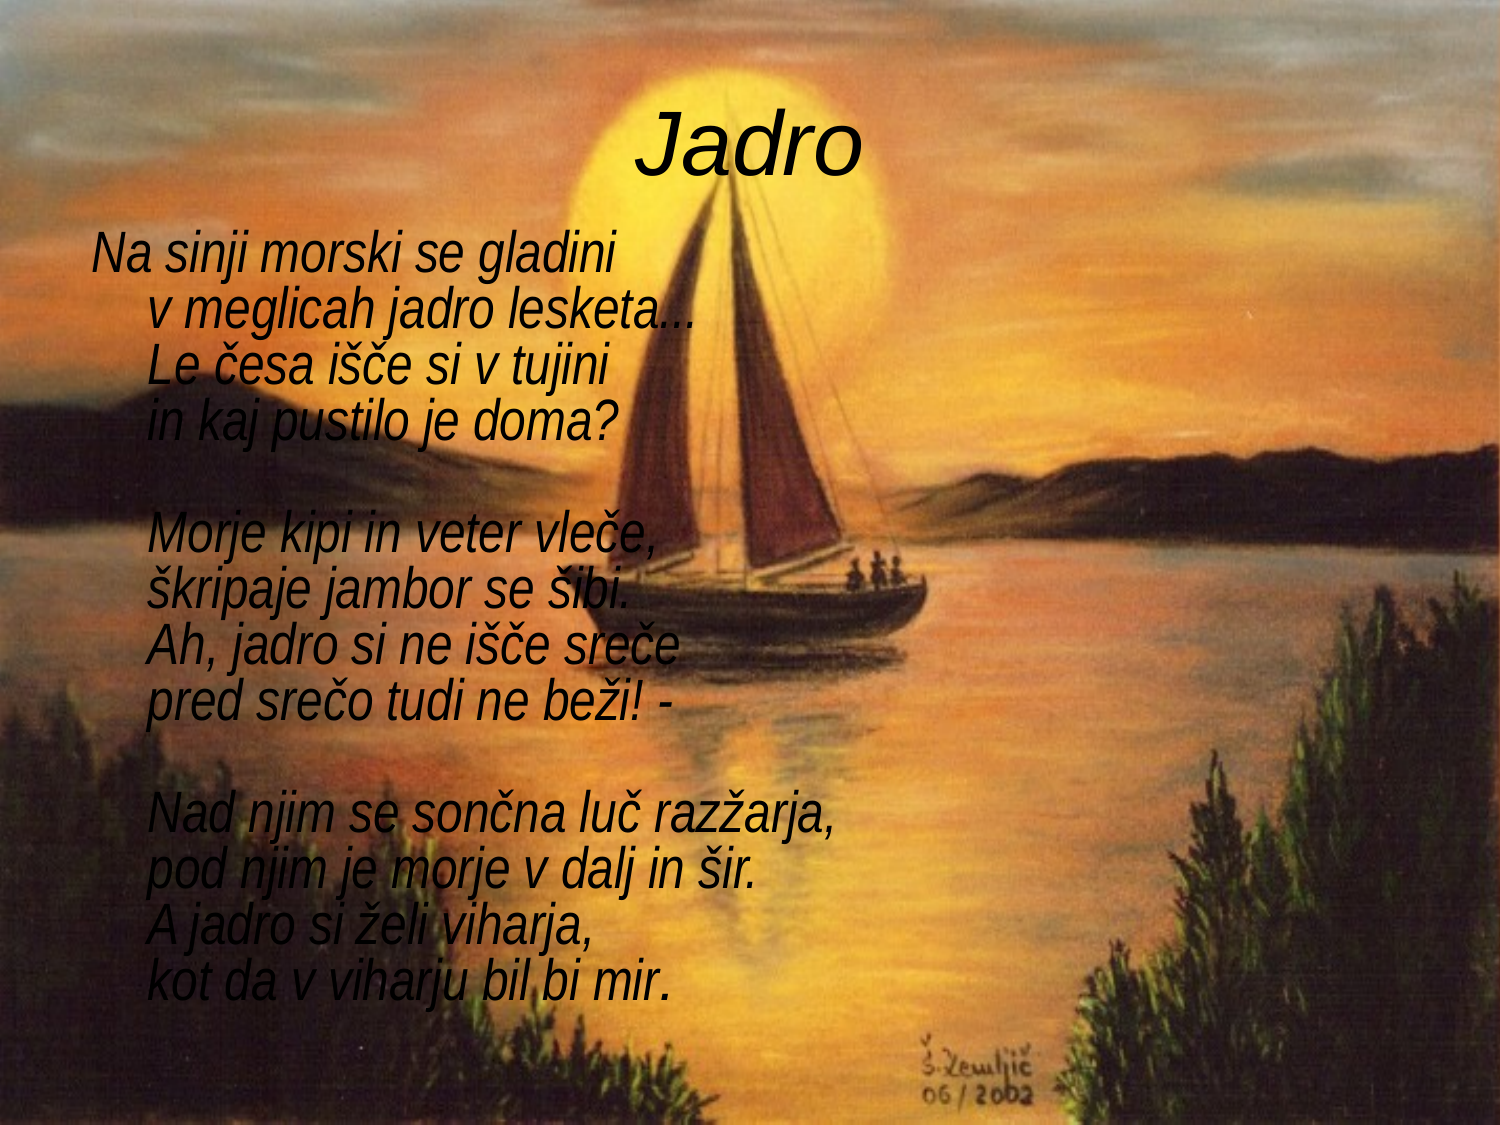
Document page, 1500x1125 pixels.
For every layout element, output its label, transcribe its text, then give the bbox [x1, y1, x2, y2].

picture [0, 0, 1500, 1125]
title Jadro [75, 45, 1425, 233]
list Na sinji morski se gladini v meglicah jadro lesketa... Le česa išče si v tujini in kaj pustilo je doma? Morje kipi in veter vleče, škripaje jambor se šibi. Ah, jadro si ne išče sreče pred srečo tudi ne beži! - Nad njim se sončna luč razžarja, pod njim je morje v dalj in šir. A jadro si želi viharja, kot da v viharju bil bi mir. [76, 220, 1427, 1094]
